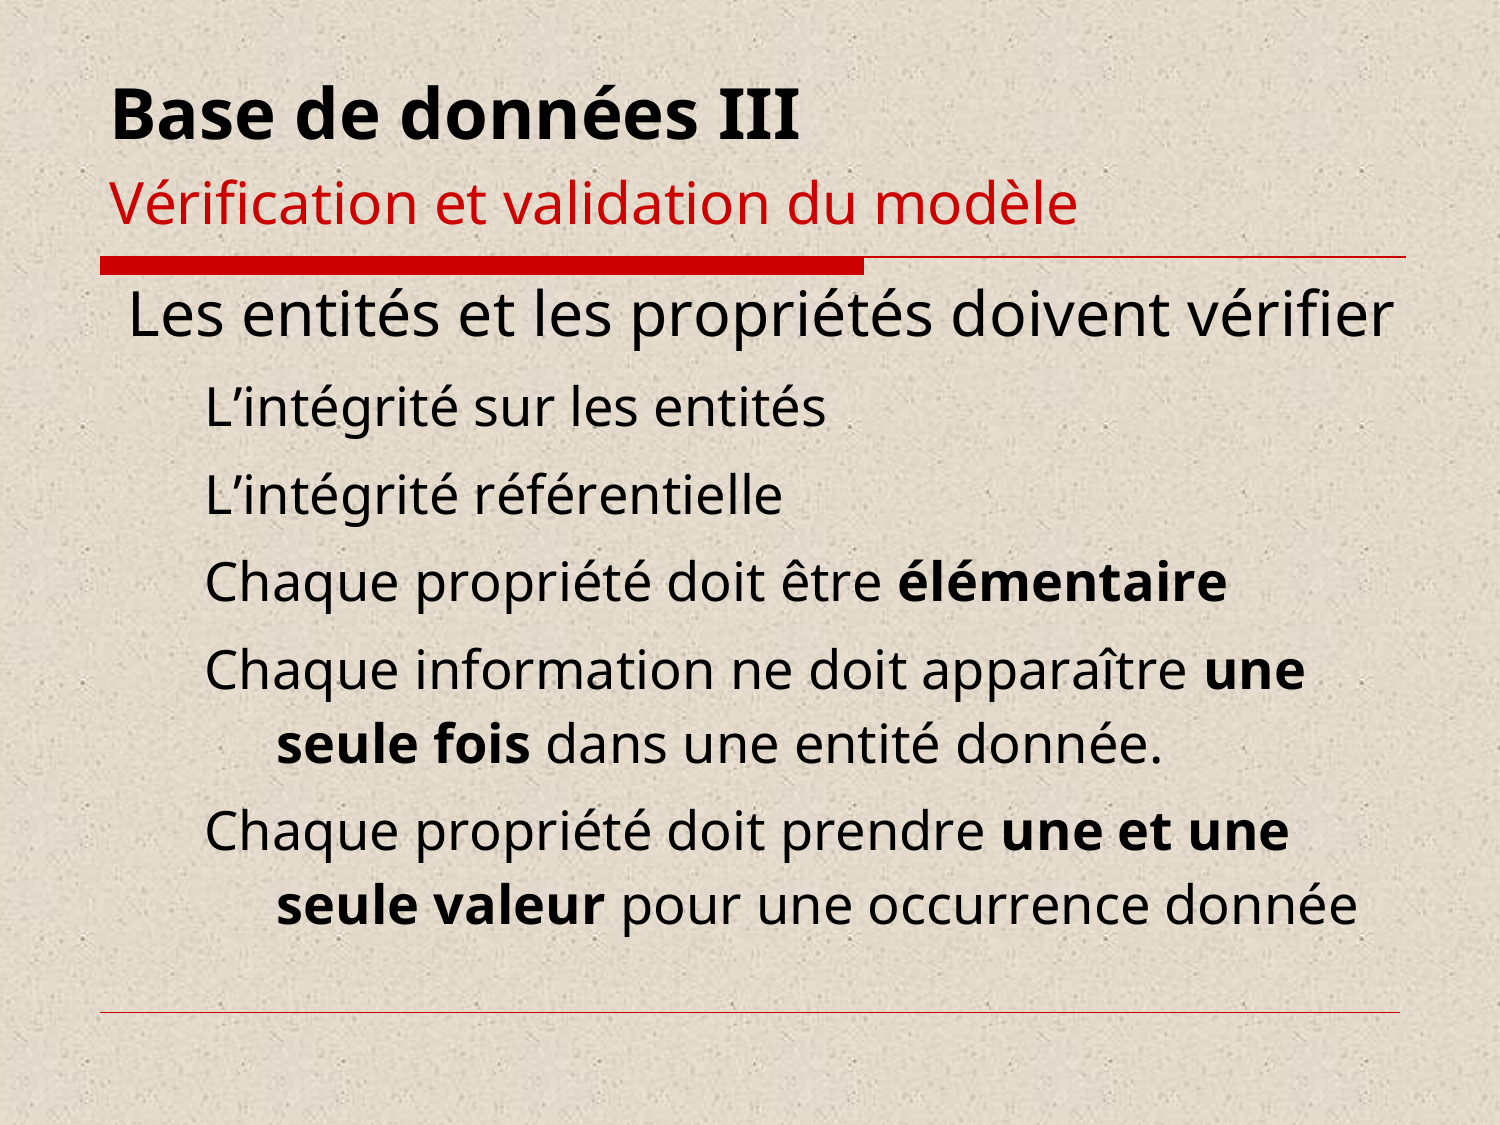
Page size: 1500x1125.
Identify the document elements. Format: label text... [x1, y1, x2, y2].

picture [0, 0, 1500, 1125]
list Les entités et les propriétés doivent vérifier L’intégrité sur les entités L’intégrité référentielle Chaque propriété doit être élémentaire Chaque information ne doit apparaître une seule fois dans une entité donnée. Chaque propriété doit prendre une et une seule valeur pour une occurrence donnée [112, 262, 1438, 1125]
title Base de données III Vérification et validation du modèle [94, 49, 1407, 250]
